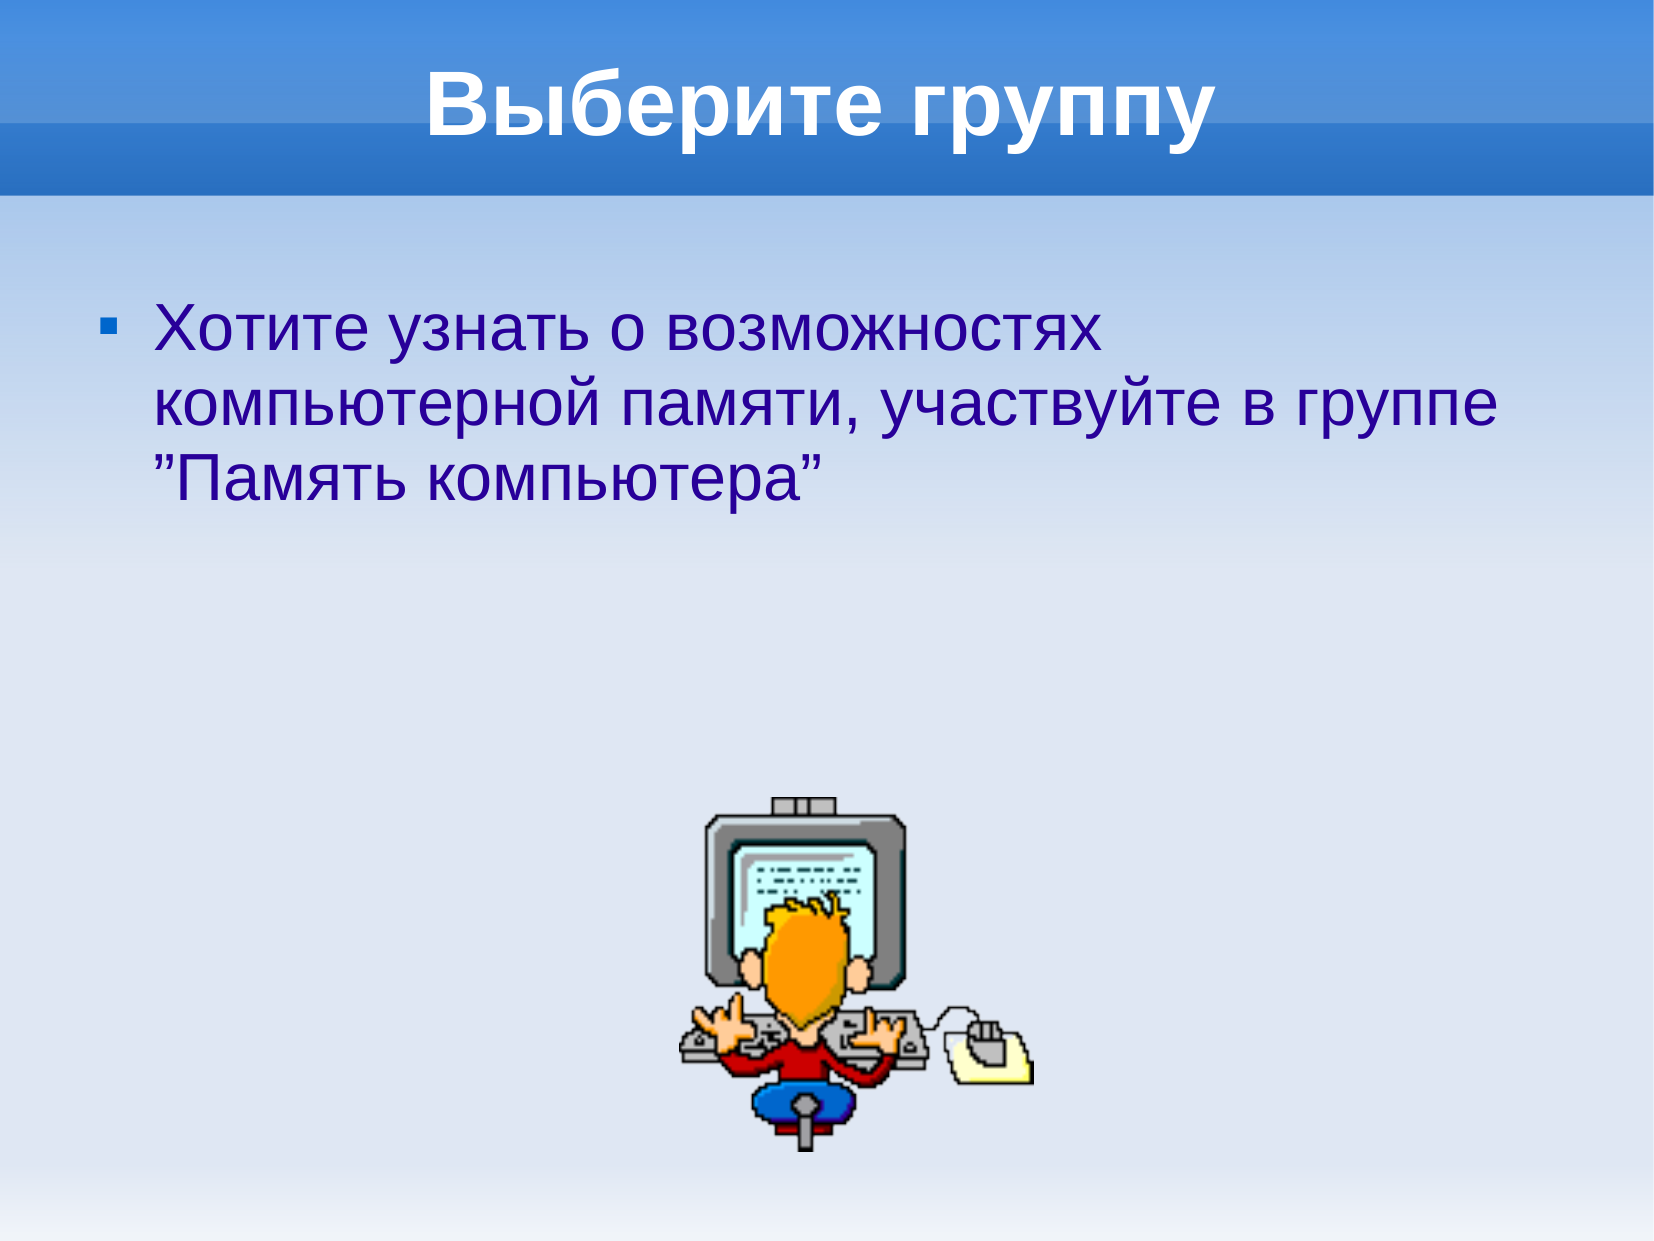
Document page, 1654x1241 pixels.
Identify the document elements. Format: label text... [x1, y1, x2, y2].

list Хотите узнать о возможностях компьютерной памяти, участвуйте в группе ”Память компьютера” [82, 290, 1571, 1094]
picture [0, 0, 1654, 1241]
title Выберите группу [76, 7, 1565, 200]
